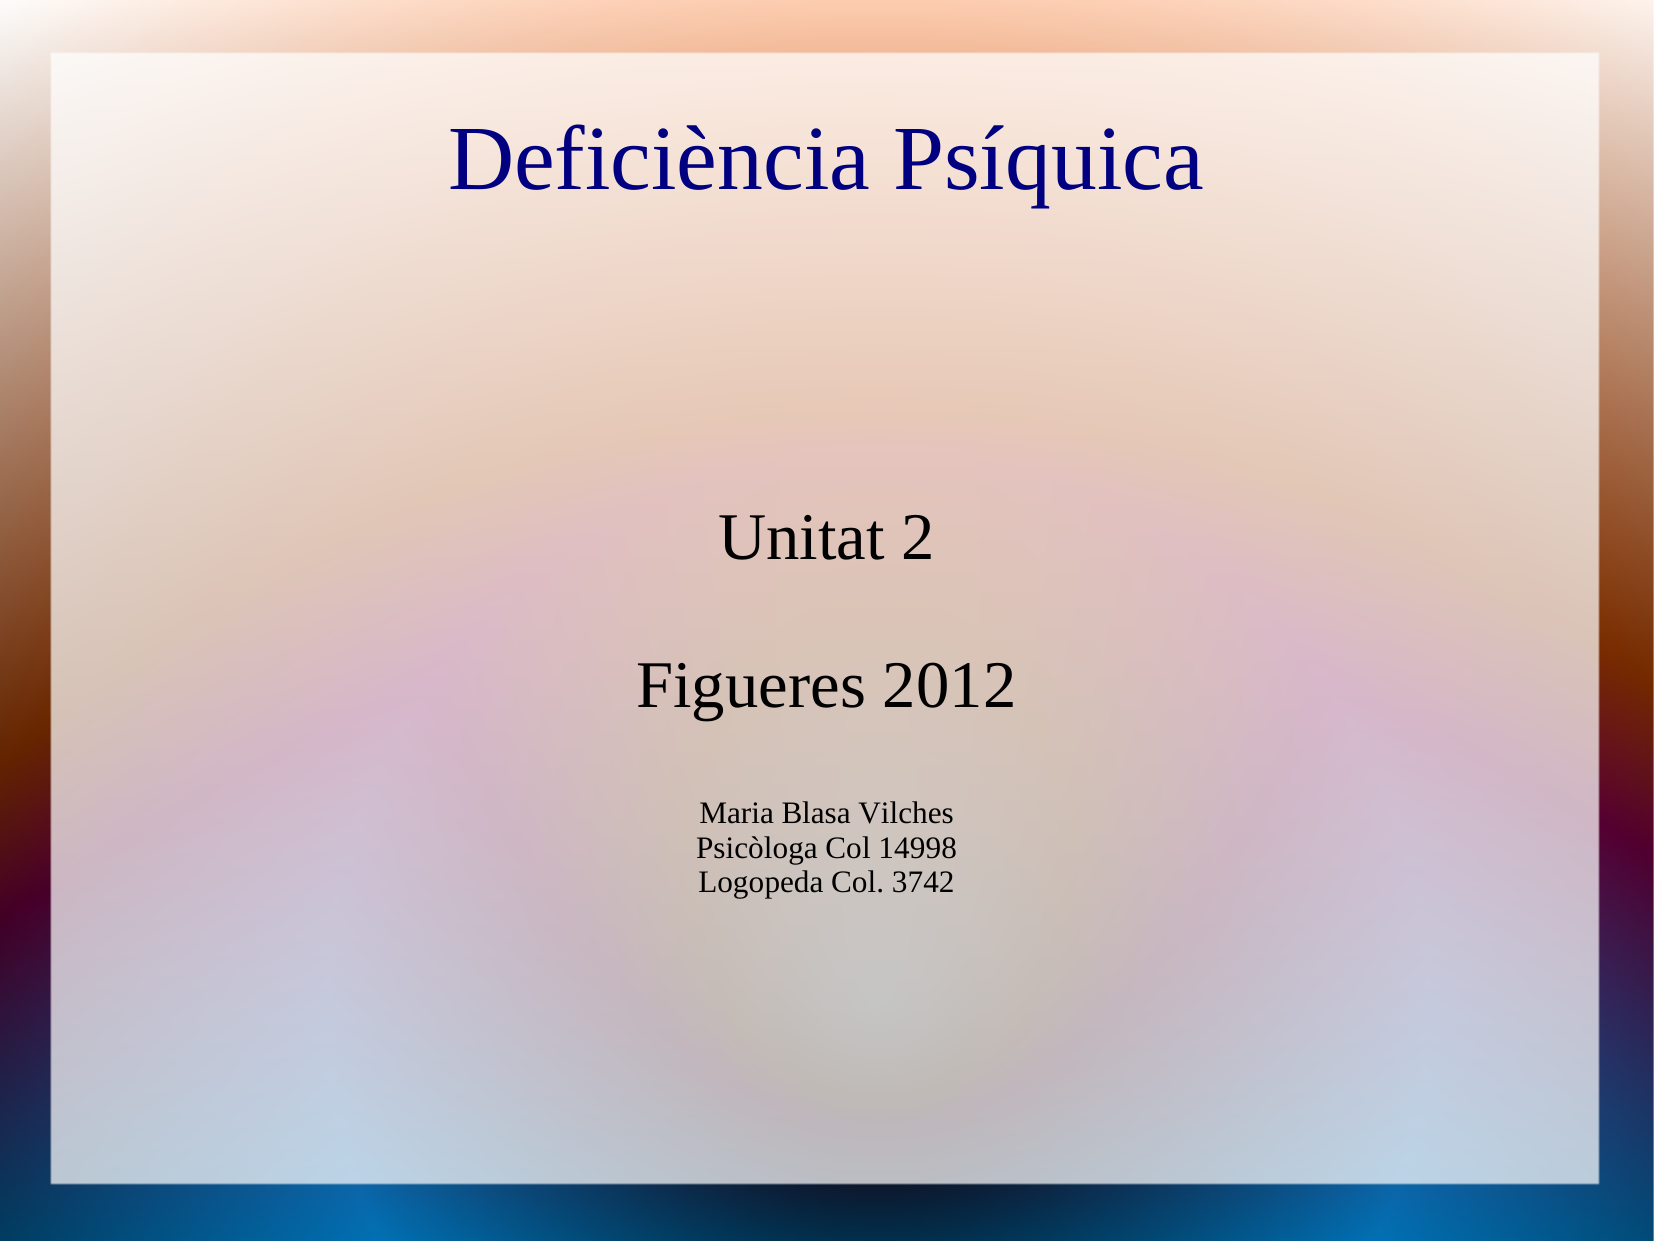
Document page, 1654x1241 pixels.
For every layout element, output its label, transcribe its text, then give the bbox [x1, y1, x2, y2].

subtitle Unitat 2 Figueres 2012 Maria Blasa Vilches Psicòloga Col 14998 Logopeda Col. 3742 [82, 290, 1571, 1109]
picture [0, 0, 1654, 1241]
title Deficiència Psíquica [82, 55, 1571, 263]
